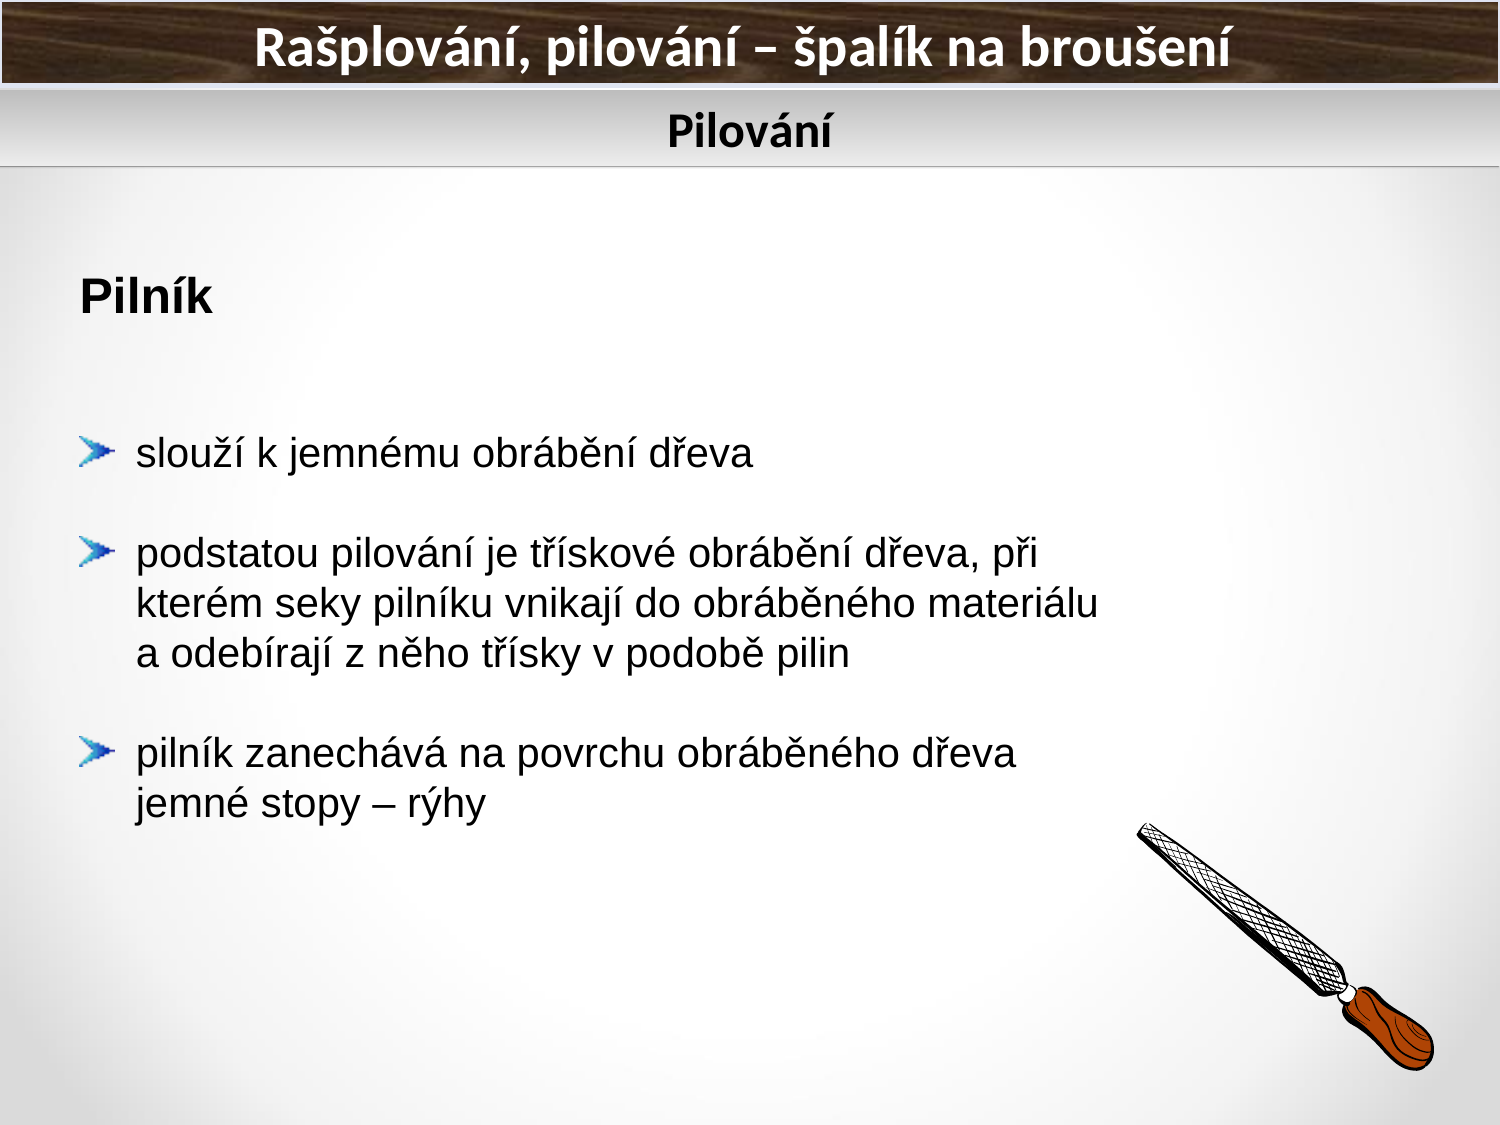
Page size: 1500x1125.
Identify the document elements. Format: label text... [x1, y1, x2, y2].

text_box Pilování [0, 90, 1500, 166]
text_box Rašplování, pilování – špalík na broušení [0, 0, 1500, 86]
picture [0, 166, 1500, 1125]
text_box slouží k jemnému obrábění dřeva podstatou pilování je třískové obrábění dřeva, při kterém seky pilníku vnikají do obráběného materiálu a odebírají z něho třísky v podobě pilin pilník zanechává na povrchu obráběného dřeva jemné stopy – rýhy [64, 418, 1136, 834]
text_box Pilník [64, 255, 1436, 331]
picture [0, 86, 1500, 90]
